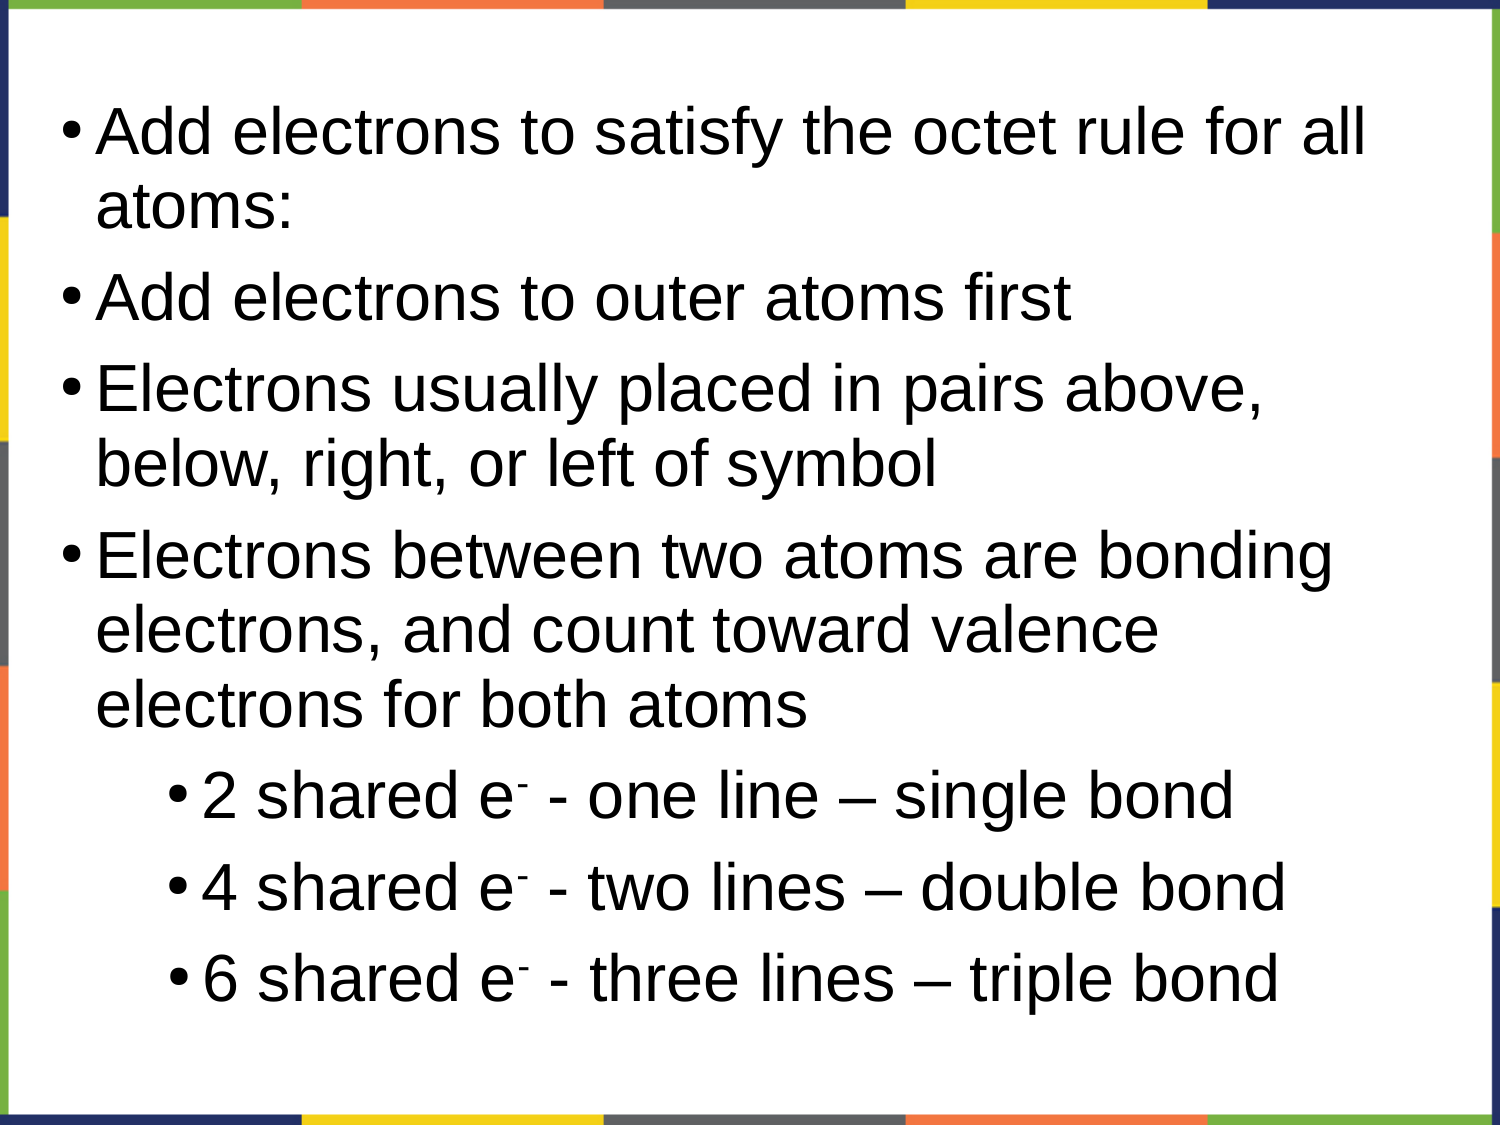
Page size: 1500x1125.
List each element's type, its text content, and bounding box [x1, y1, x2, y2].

text_box Add electrons to satisfy the octet rule for all atoms: Add electrons to outer atoms first Electrons usually placed in pairs above, below, right, or left of symbol Electrons between two atoms are bonding electrons, and count toward valence electrons for both atoms 2 shared e- - one line – single bond 4 shared e- - two lines – double bond 6 shared e- - three lines – triple bond [45, 86, 1456, 1066]
picture [0, 0, 1500, 1125]
